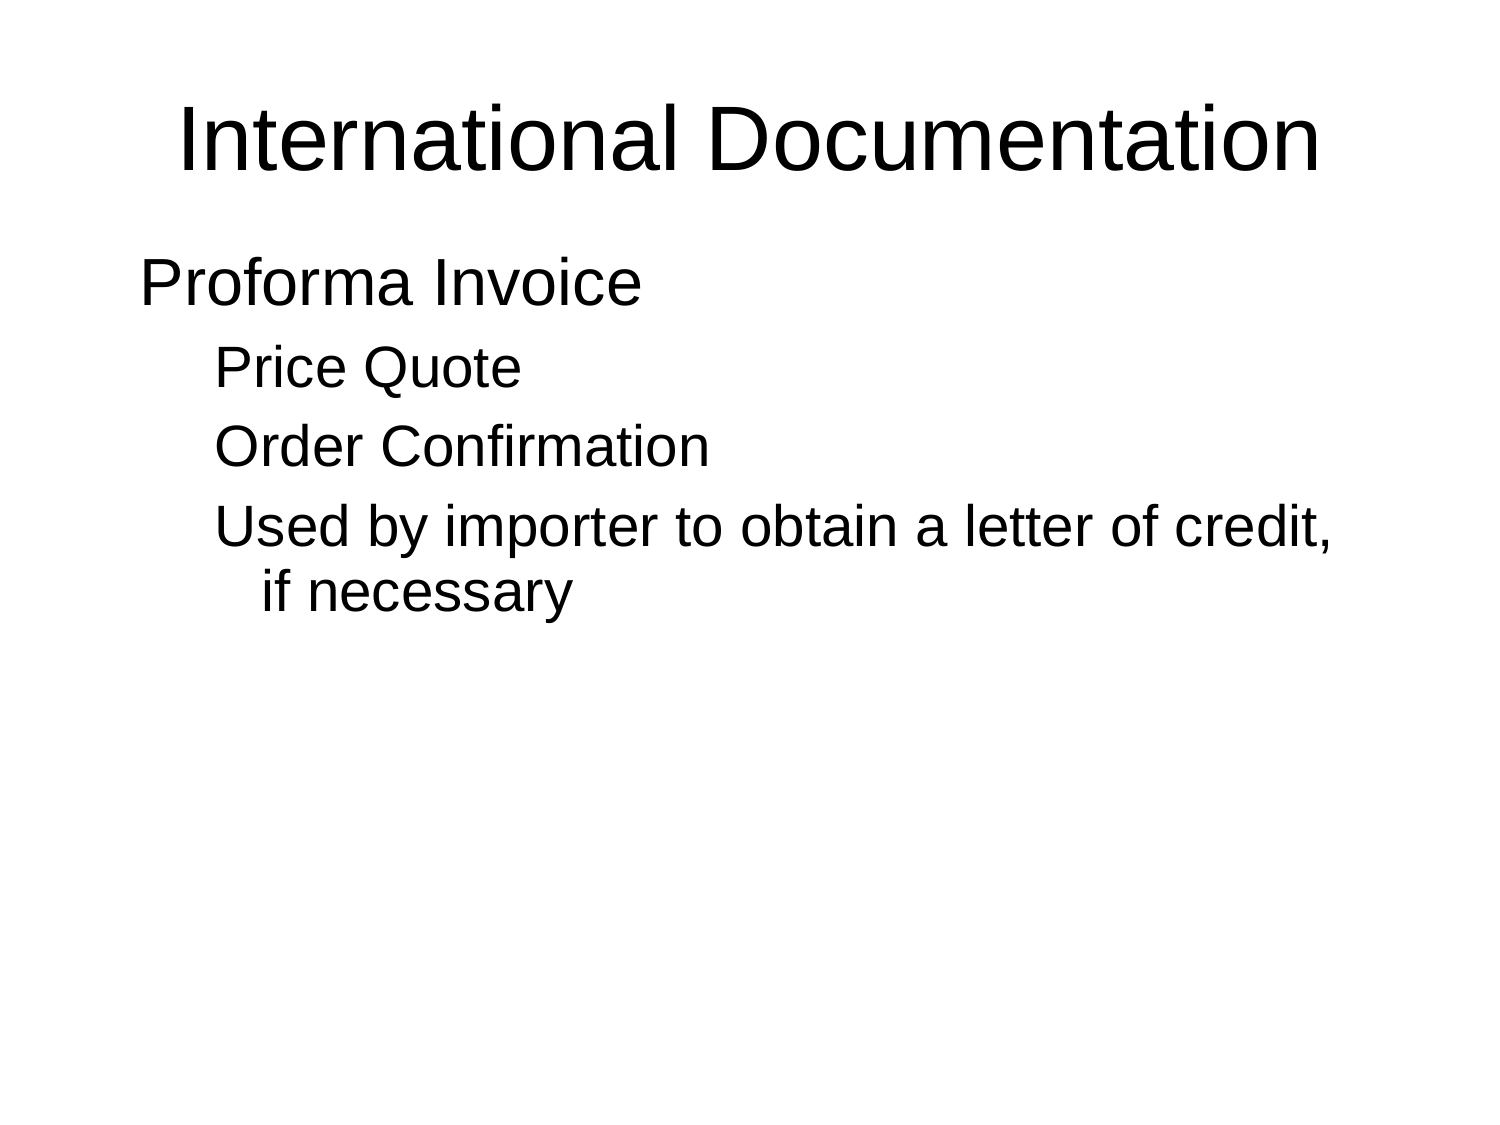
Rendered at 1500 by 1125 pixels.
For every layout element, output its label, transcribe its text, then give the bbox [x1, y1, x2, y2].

title International Documentation [75, 45, 1426, 233]
list Proforma Invoice Price Quote Order Confirmation Used by importer to obtain a letter of credit, if necessary [125, 237, 1401, 913]
